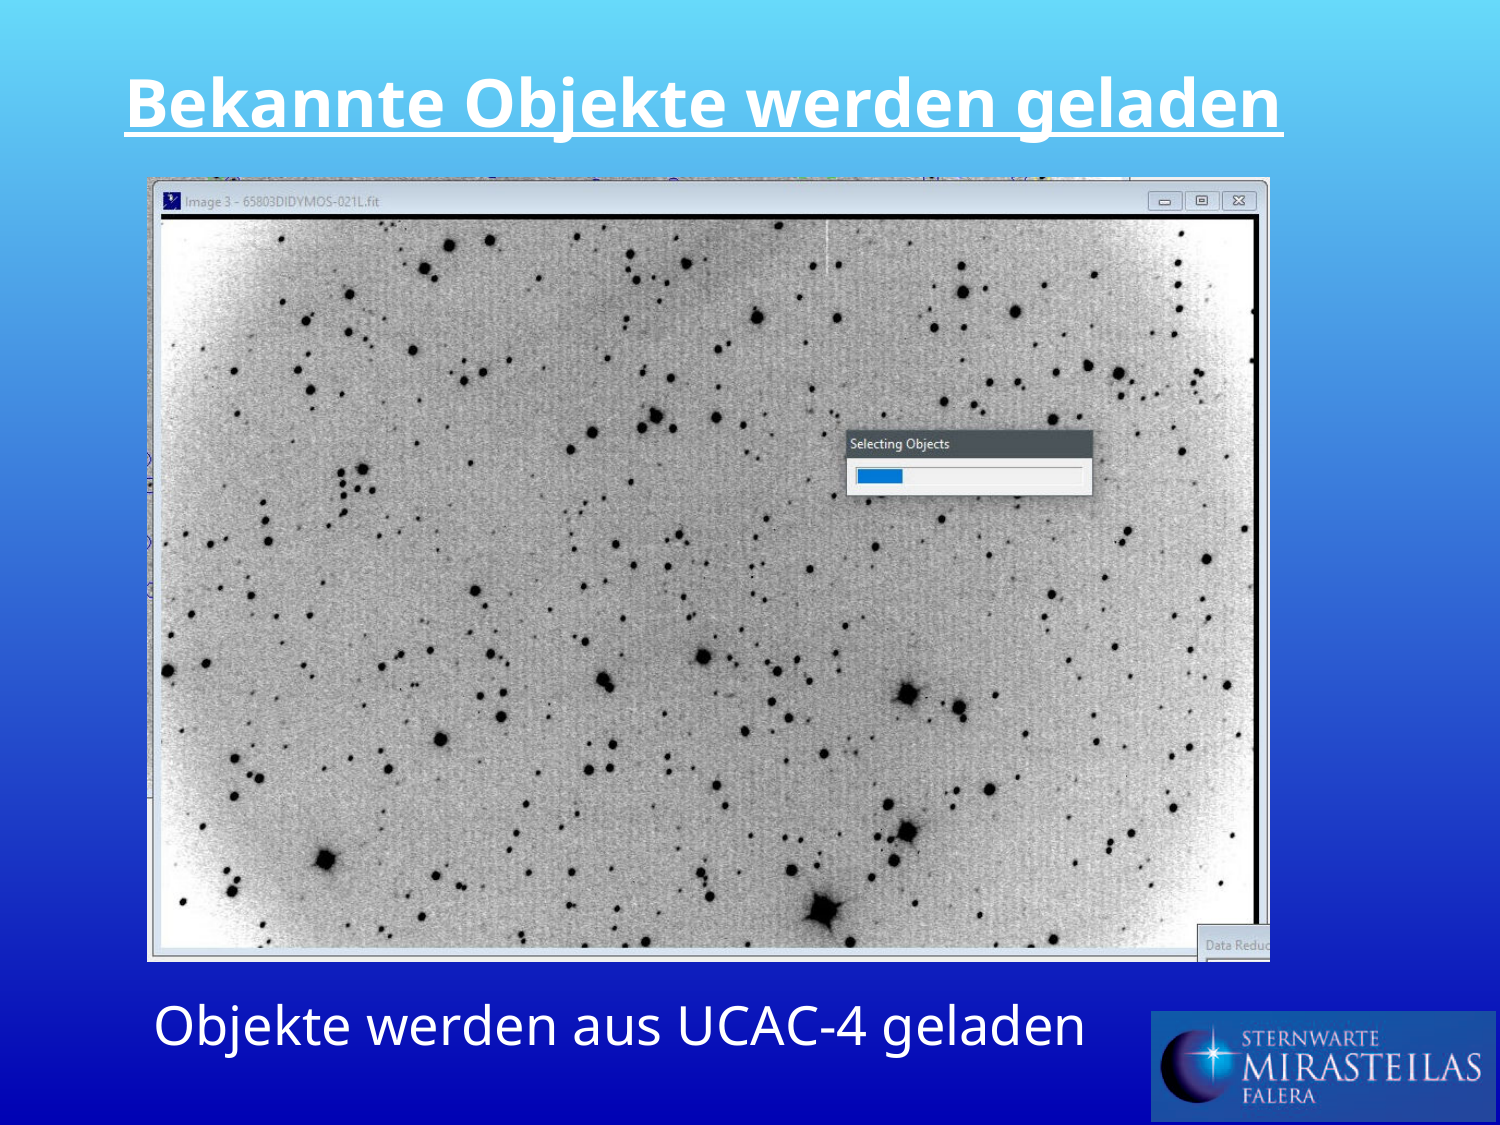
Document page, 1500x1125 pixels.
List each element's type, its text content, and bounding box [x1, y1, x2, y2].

picture [147, 177, 1270, 962]
text_box Bekannte Objekte werden geladen Objekte werden aus UCAC-4 geladen [94, 53, 1430, 680]
picture [1151, 1011, 1496, 1122]
